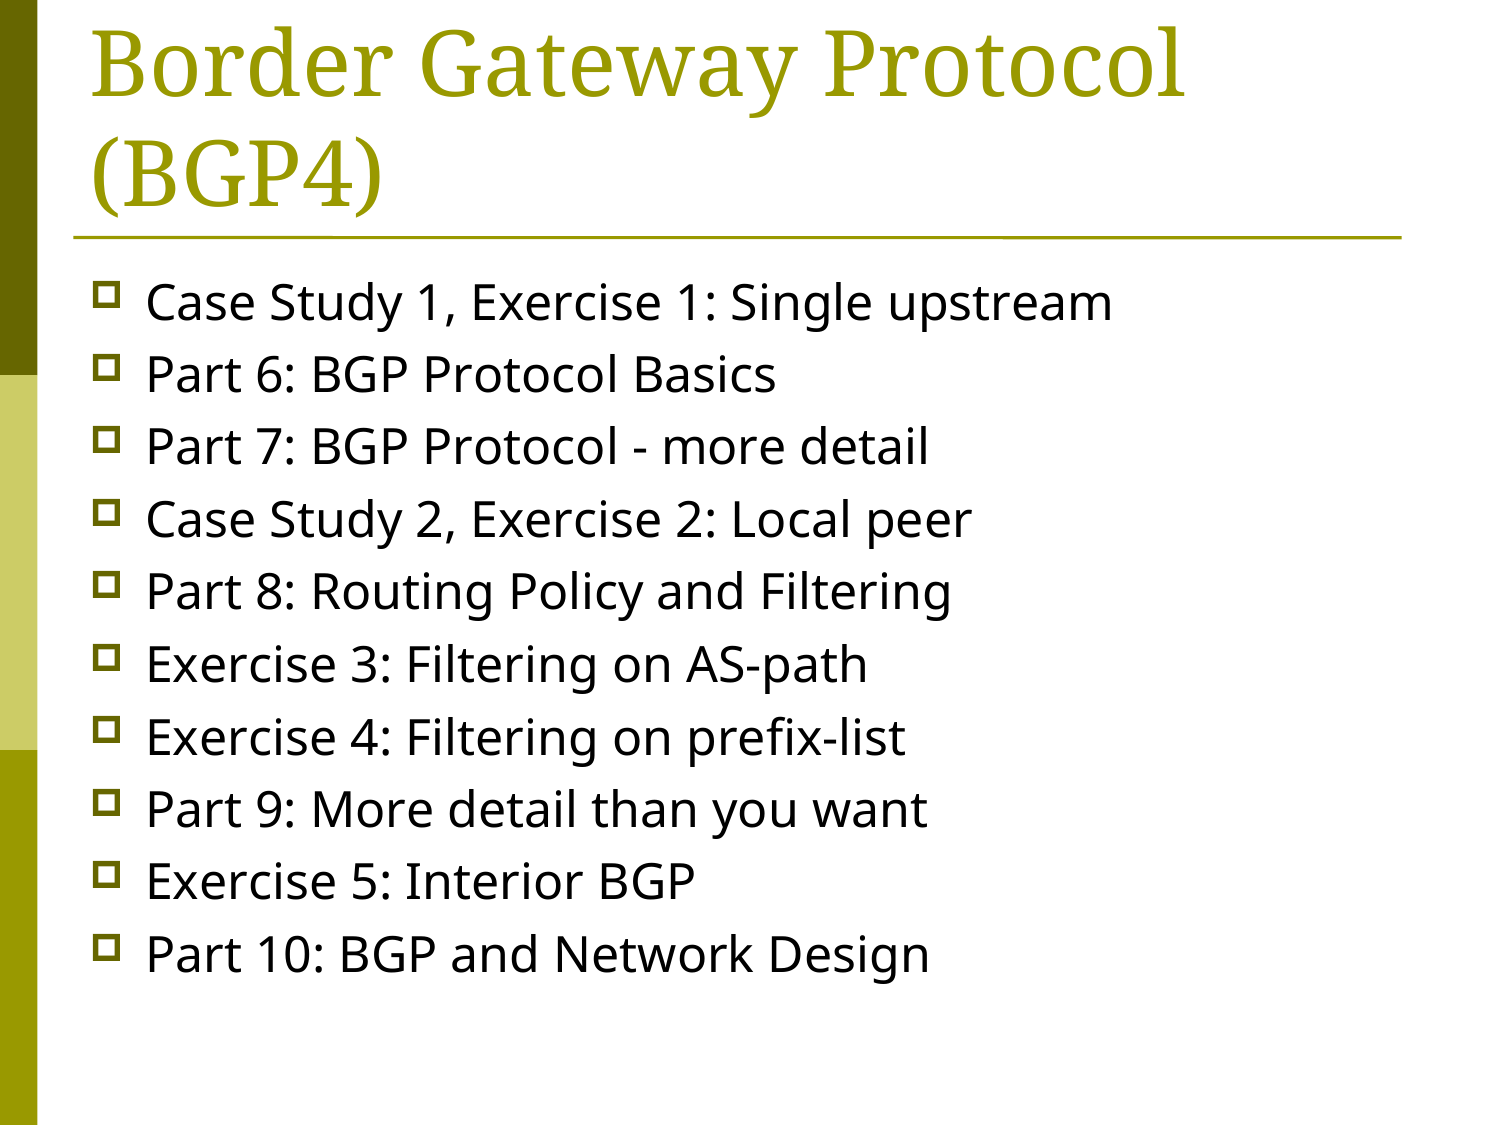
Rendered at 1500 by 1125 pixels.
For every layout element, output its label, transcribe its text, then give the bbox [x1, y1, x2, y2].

title Border Gateway Protocol (BGP4) [75, 0, 1426, 233]
list Case Study 1, Exercise 1: Single upstream Part 6: BGP Protocol Basics Part 7: BGP Protocol - more detail Case Study 2, Exercise 2: Local peer Part 8: Routing Policy and Filtering Exercise 3: Filtering on AS-path Exercise 4: Filtering on prefix-list Part 9: More detail than you want Exercise 5: Interior BGP Part 10: BGP and Network Design [75, 262, 1426, 1006]
